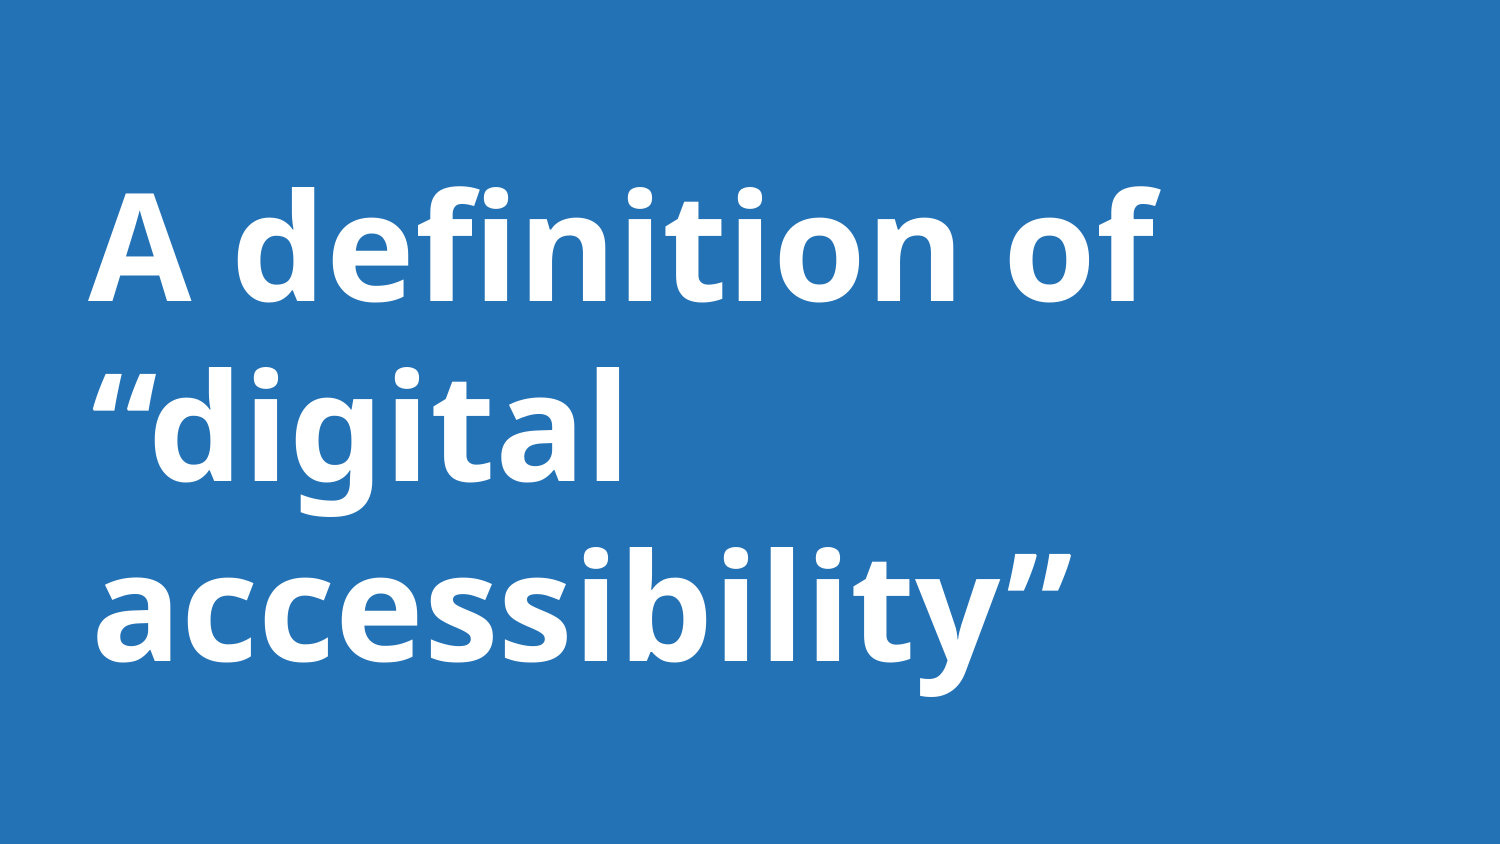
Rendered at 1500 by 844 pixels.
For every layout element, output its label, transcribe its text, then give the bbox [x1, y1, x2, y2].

title A definition of “digital accessibility” [83, 0, 1417, 844]
